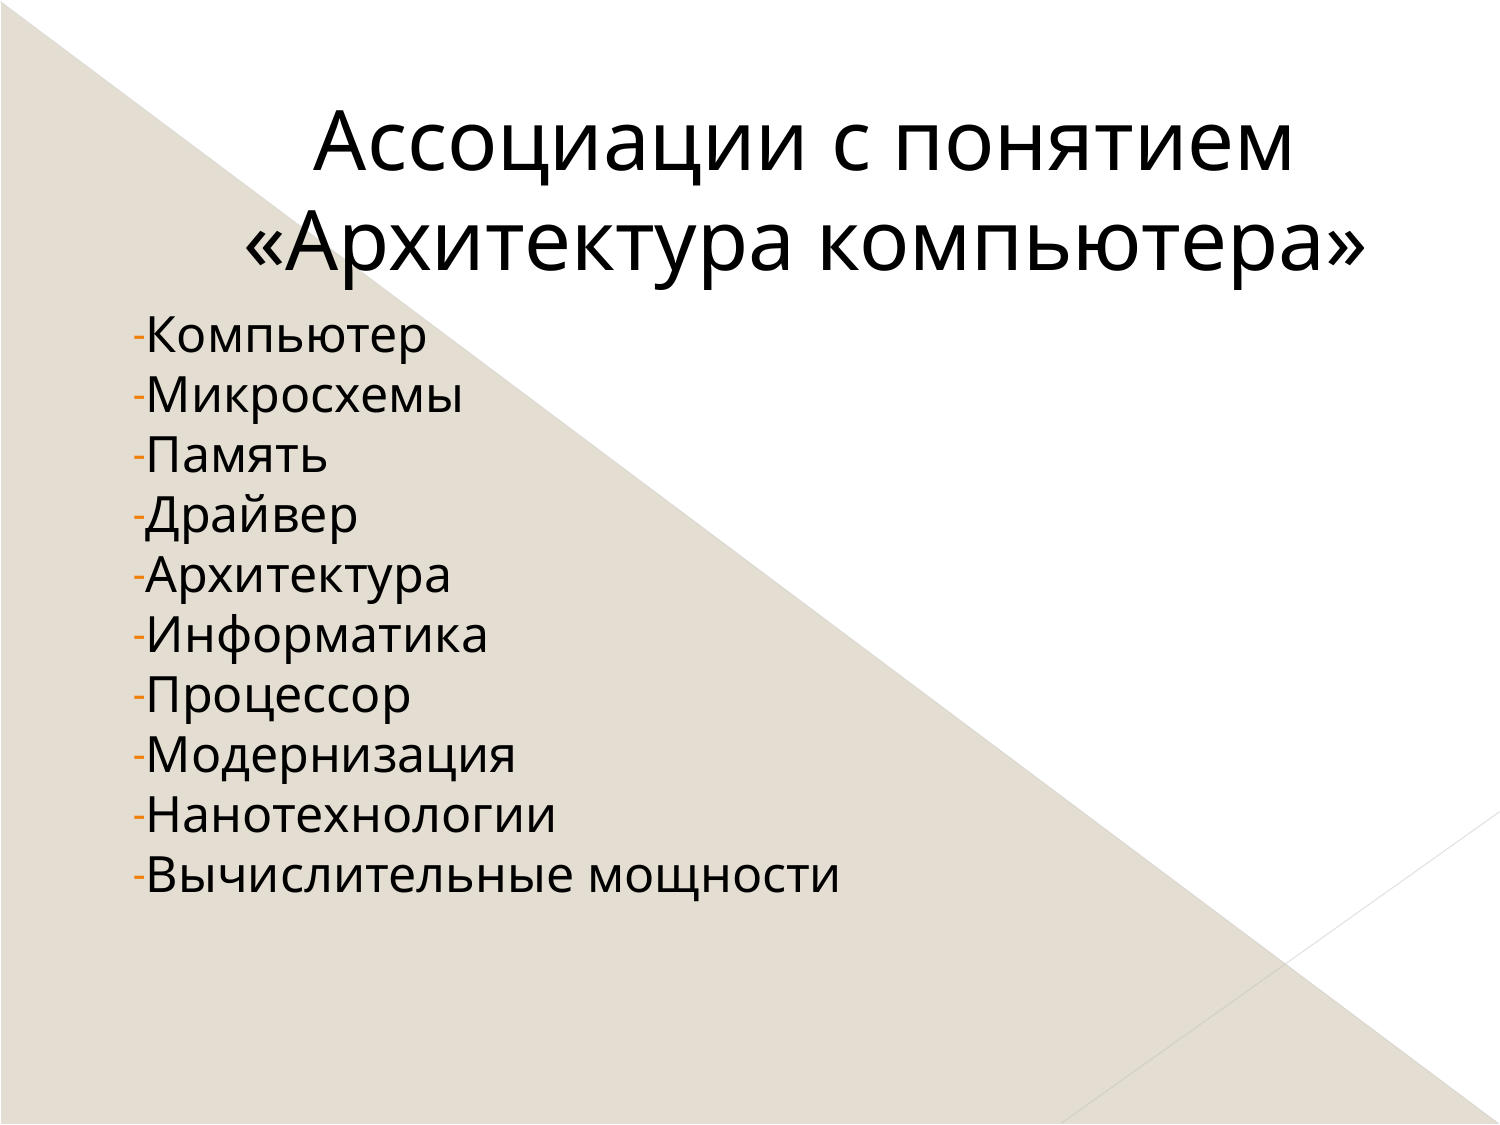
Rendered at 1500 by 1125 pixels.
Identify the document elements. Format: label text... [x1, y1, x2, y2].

list Компьютер Микросхемы Память Драйвер Архитектура Информатика Процессор Модернизация Нанотехнологии Вычислительные мощности [118, 295, 1359, 1125]
title Ассоциации с понятием «Архитектура компьютера» [90, 80, 1441, 414]
